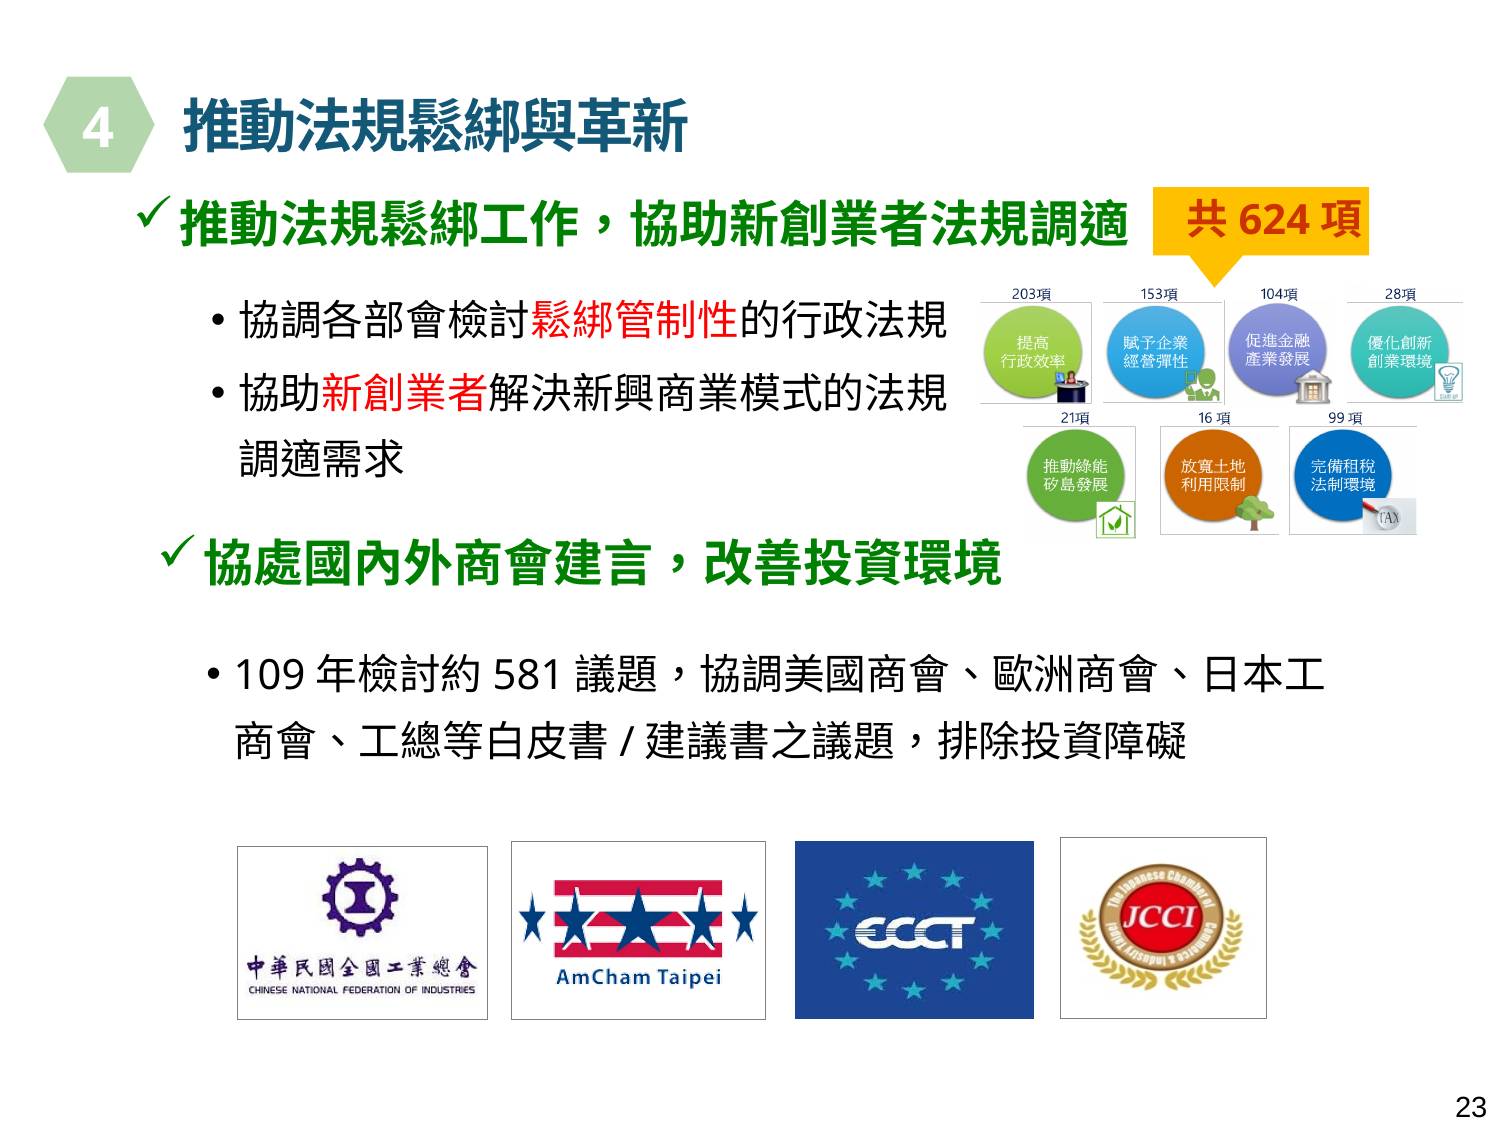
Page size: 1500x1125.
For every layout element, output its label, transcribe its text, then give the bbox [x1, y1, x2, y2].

picture [511, 841, 766, 1020]
picture [1060, 837, 1267, 1019]
text_box 協處國內外商會建言，改善投資環境 [142, 524, 1019, 600]
text_box 109年檢討約581議題，協調美國商會、歐洲商會、日本工商會、工總等白皮書/建議書之議題，排除投資障礙 [162, 623, 1359, 773]
picture [237, 846, 488, 1020]
picture [980, 286, 1468, 539]
text_box 共624項 [1172, 185, 1394, 251]
text_box [1153, 187, 1370, 288]
text_box 推動法規鬆綁工作，協助新創業者法規調適 [118, 185, 1145, 261]
text_box 4 [41, 75, 157, 175]
text_box 協調各部會檢討鬆綁管制性的行政法規 協助新創業者解決新興商業模式的法規調適需求 [167, 269, 981, 491]
picture [795, 841, 1034, 1019]
text_box 推動法規鬆綁與革新 [167, 78, 717, 170]
